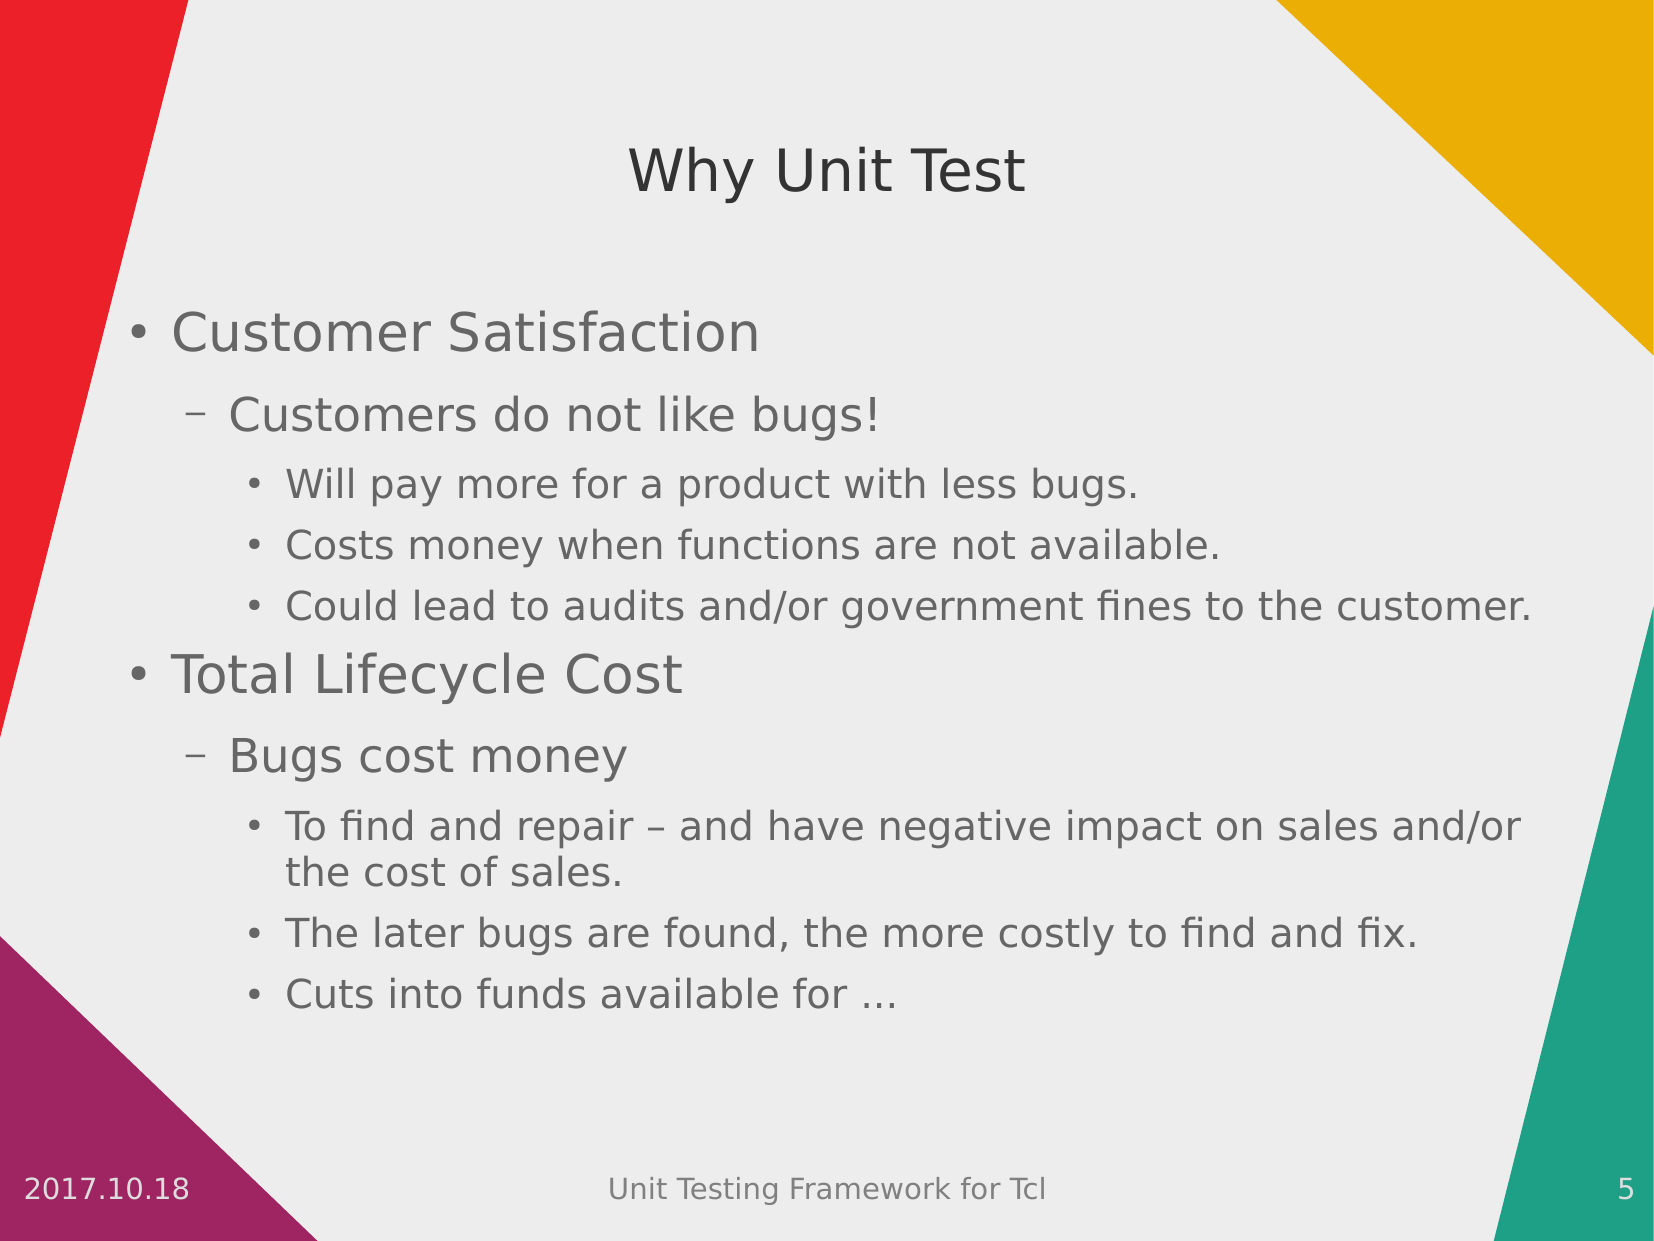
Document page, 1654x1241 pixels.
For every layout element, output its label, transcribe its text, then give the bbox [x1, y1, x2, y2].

title Why Unit Test [114, 73, 1539, 271]
list Customer Satisfaction Customers do not like bugs! Will pay more for a product with less bugs. Costs money when functions are not available. Could lead to audits and/or government fines to the customer. Total Lifecycle Cost Bugs cost money To find and repair – and have negative impact on sales and/or the cost of sales. The later bugs are found, the more costly to find and fix. Cuts into funds available for ... [114, 302, 1539, 1033]
